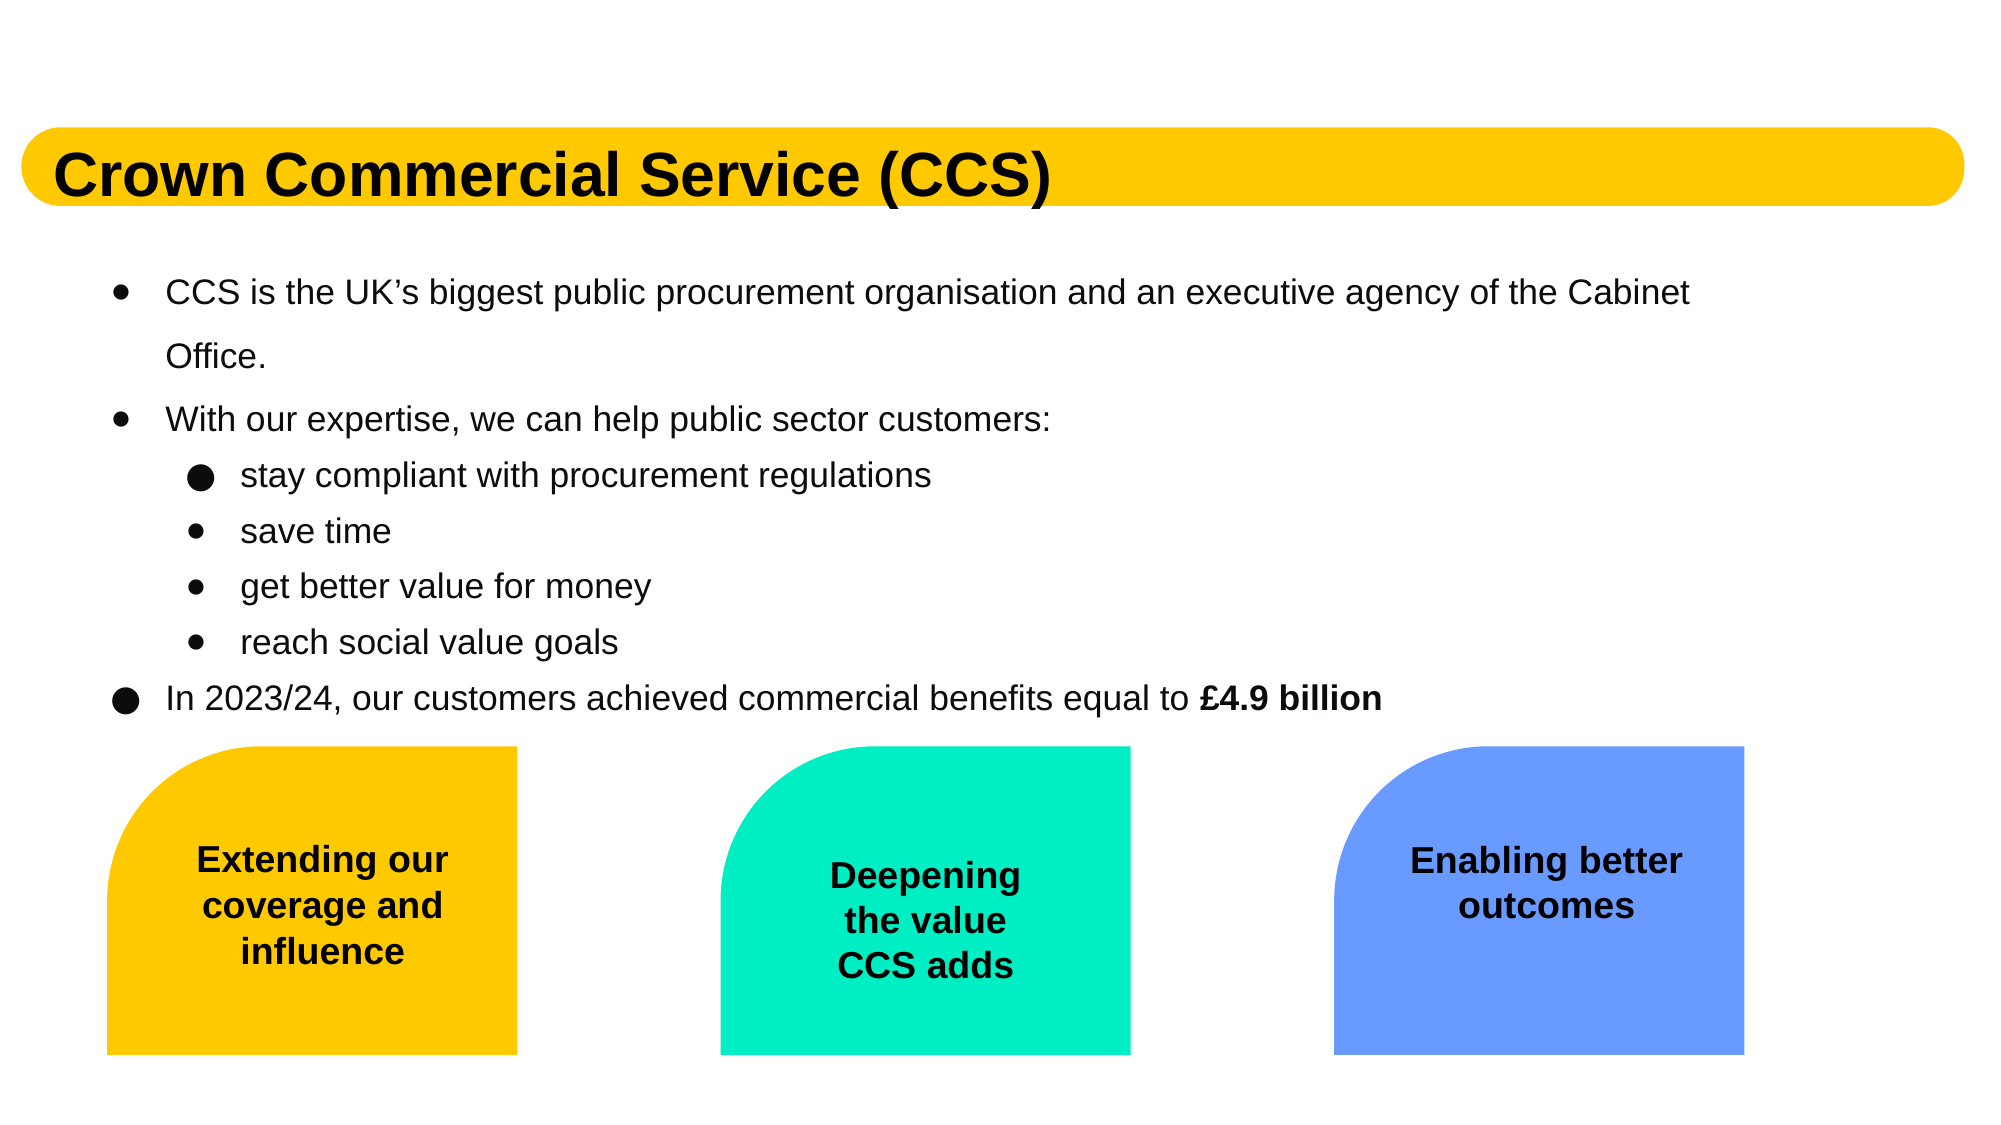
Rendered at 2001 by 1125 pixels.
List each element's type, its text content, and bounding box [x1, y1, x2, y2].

text_box Extending our coverage and influence [149, 834, 497, 1008]
text_box Deepening the value CCS adds [794, 836, 1058, 1002]
text_box [1334, 746, 1745, 1055]
text_box Crown Commercial Service (CCS) [38, 128, 1947, 215]
text_box [107, 746, 518, 1055]
text_box Enabling better outcomes [1373, 836, 1721, 1041]
text_box CCS is the UK’s biggest public procurement organisation and an executive agency of the Cabinet Office. With our expertise, we can help public sector customers: stay compliant with procurement regulations save time get better value for money reach social value goals In 2023/24, our customers achieved commercial benefits equal to £4.9 billion [75, 232, 1776, 1093]
